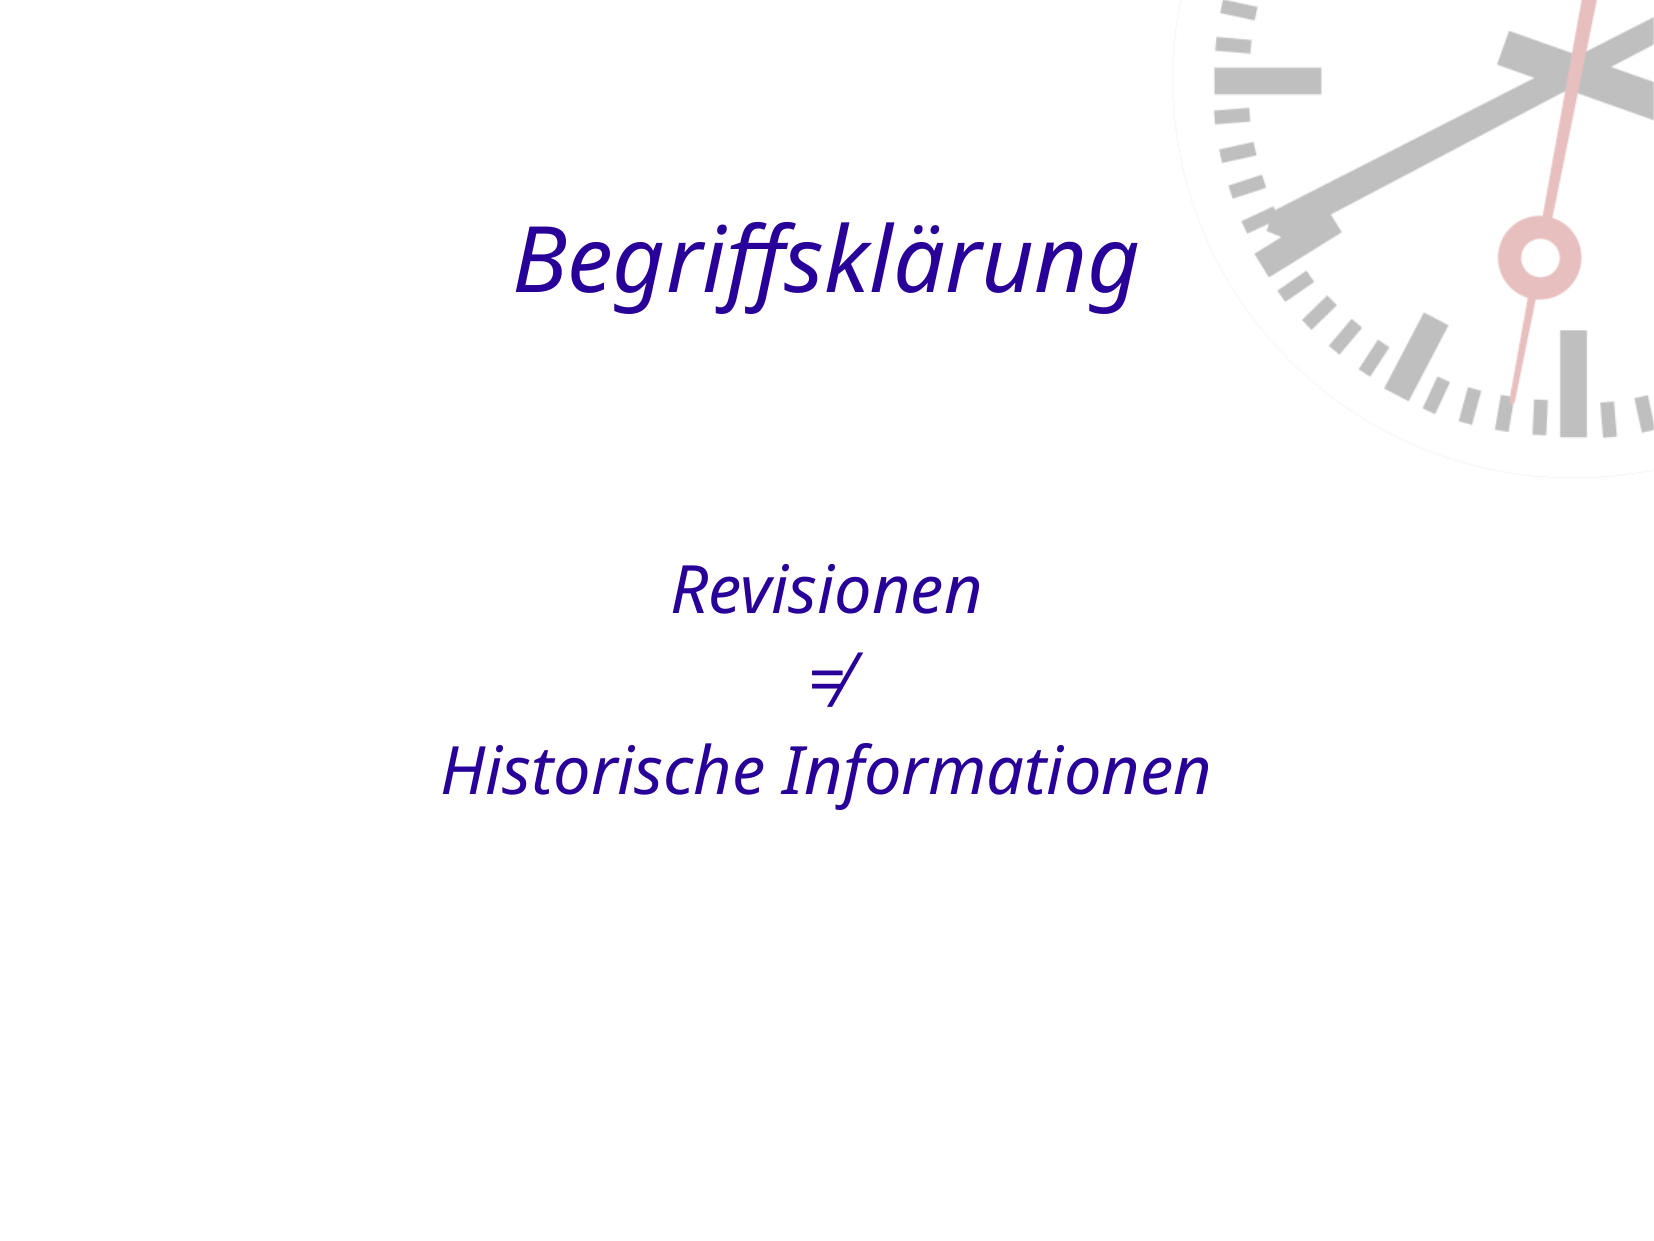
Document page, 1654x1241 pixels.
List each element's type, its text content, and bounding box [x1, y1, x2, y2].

title Begriffsklärung [147, 153, 1506, 160]
picture [0, 0, 1654, 1241]
subtitle Revisionen ≠ Historische Informationen [147, 160, 1506, 1195]
